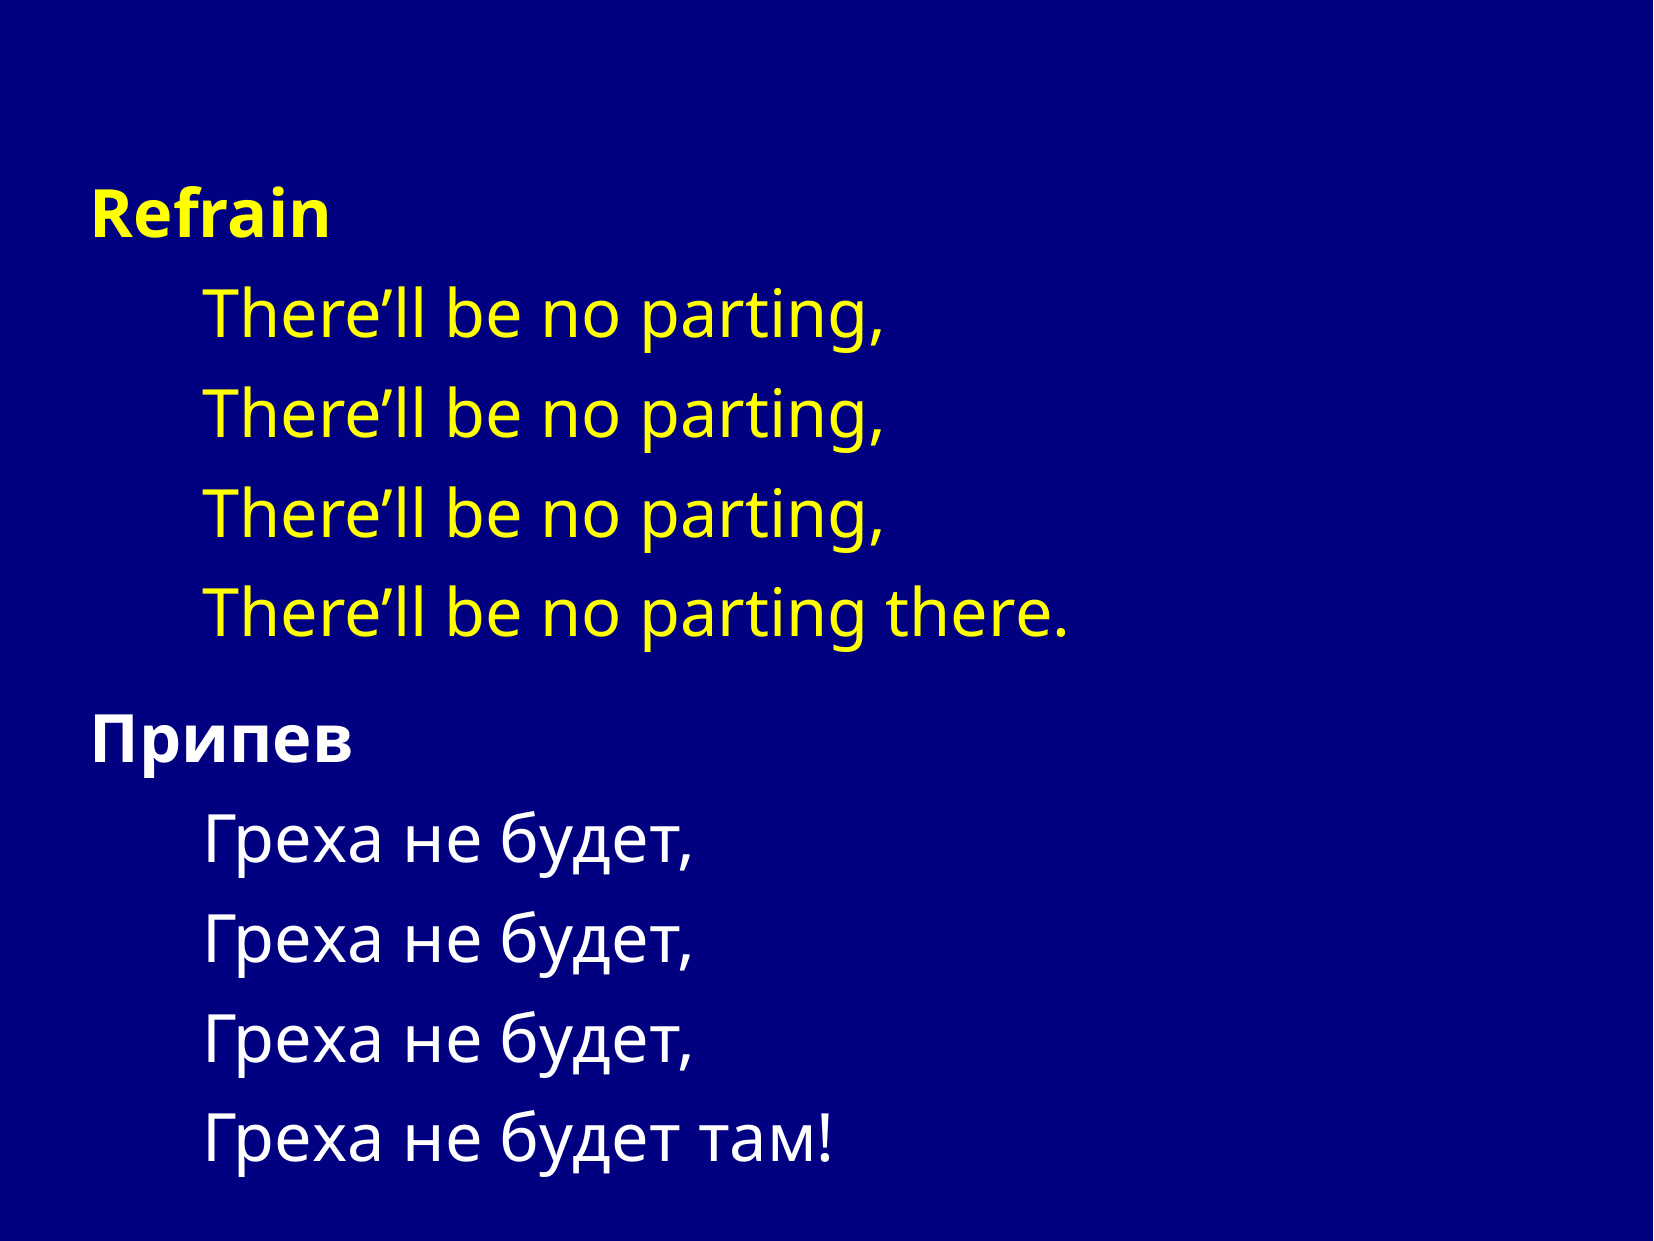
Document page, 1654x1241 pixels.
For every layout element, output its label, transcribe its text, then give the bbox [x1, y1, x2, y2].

text_box Refrain There’ll be no parting, There’ll be no parting, There’ll be no parting, There’ll be no parting there. [75, 150, 1576, 638]
text_box Припев Греха не будет, Греха не будет, Греха не будет, Греха не будет там! [75, 675, 1576, 1163]
